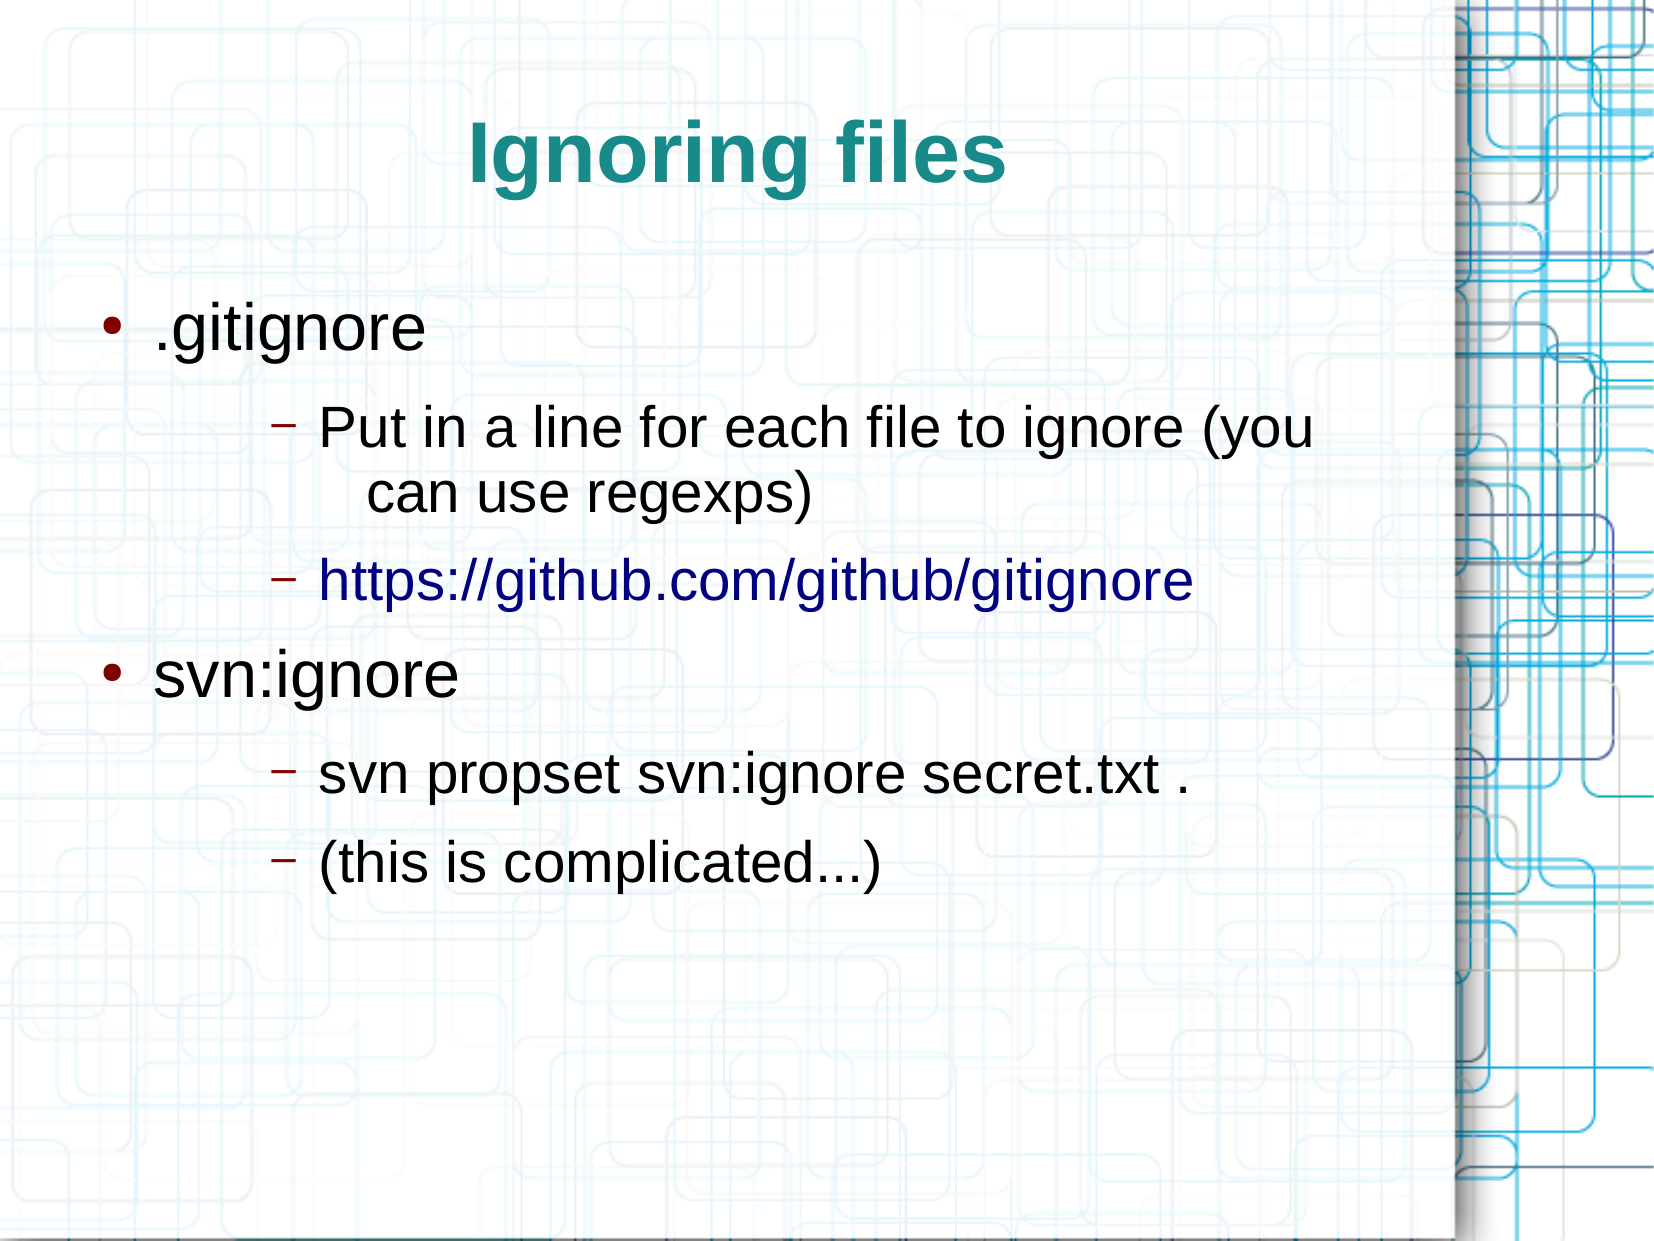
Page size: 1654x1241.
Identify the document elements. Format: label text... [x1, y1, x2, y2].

list .gitignore Put in a line for each file to ignore (you can use regexps) https://github.com/github/gitignore svn:ignore svn propset svn:ignore secret.txt . (this is complicated...) [82, 290, 1418, 1010]
title Ignoring files [59, 49, 1418, 257]
picture [0, 0, 1654, 1241]
